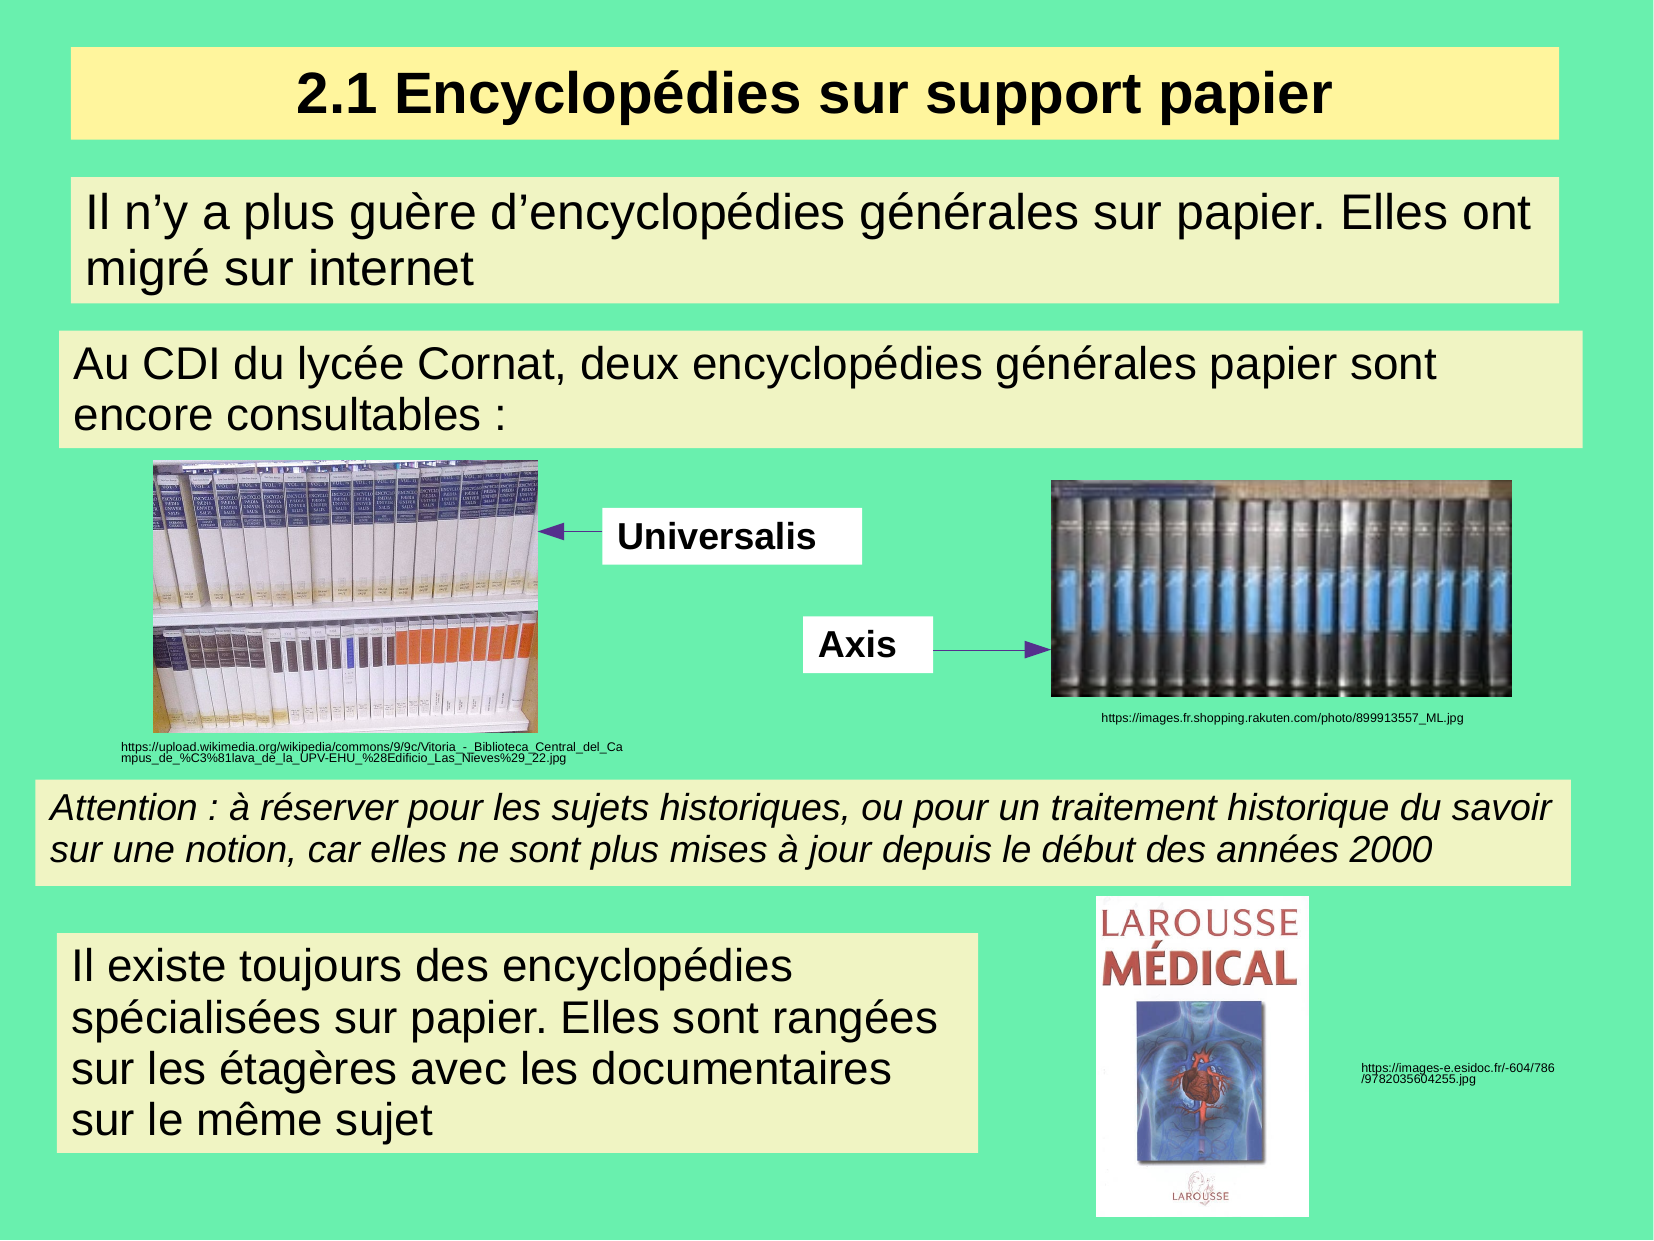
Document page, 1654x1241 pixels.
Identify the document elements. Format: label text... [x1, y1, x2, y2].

text_box Il existe toujours des encyclopédies spécialisées sur papier. Elles sont rangées sur les étagères avec les documentaires sur le même sujet [56, 933, 979, 1153]
text_box https://upload.wikimedia.org/wikipedia/commons/9/9c/Vitoria_-_Biblioteca_Central_del_Campus_de_%C3%81lava_de_la_UPV-EHU_%28Edificio_Las_Nieves%29_22.jpg [106, 732, 638, 768]
text_box https://images-e.esidoc.fr/-604/786/9782035604255.jpg [1346, 1039, 1571, 1083]
picture [1051, 480, 1512, 697]
picture [153, 460, 538, 732]
title 2.1 Encyclopédies sur support papier [70, 47, 1560, 140]
text_box Au CDI du lycée Cornat, deux encyclopédies générales papier sont encore consultables : [59, 330, 1583, 449]
text_box Universalis [602, 507, 863, 565]
text_box https://images.fr.shopping.rakuten.com/photo/899913557_ML.jpg [1086, 703, 1501, 733]
picture [1096, 896, 1309, 1217]
text_box Attention : à réserver pour les sujets historiques, ou pour un traitement historique du savoir sur une notion, car elles ne sont plus mises à jour depuis le début des années 2000 [35, 779, 1571, 886]
text_box Axis [803, 616, 934, 674]
text_box Il n’y a plus guère d’encyclopédies générales sur papier. Elles ont migré sur internet [70, 177, 1560, 304]
